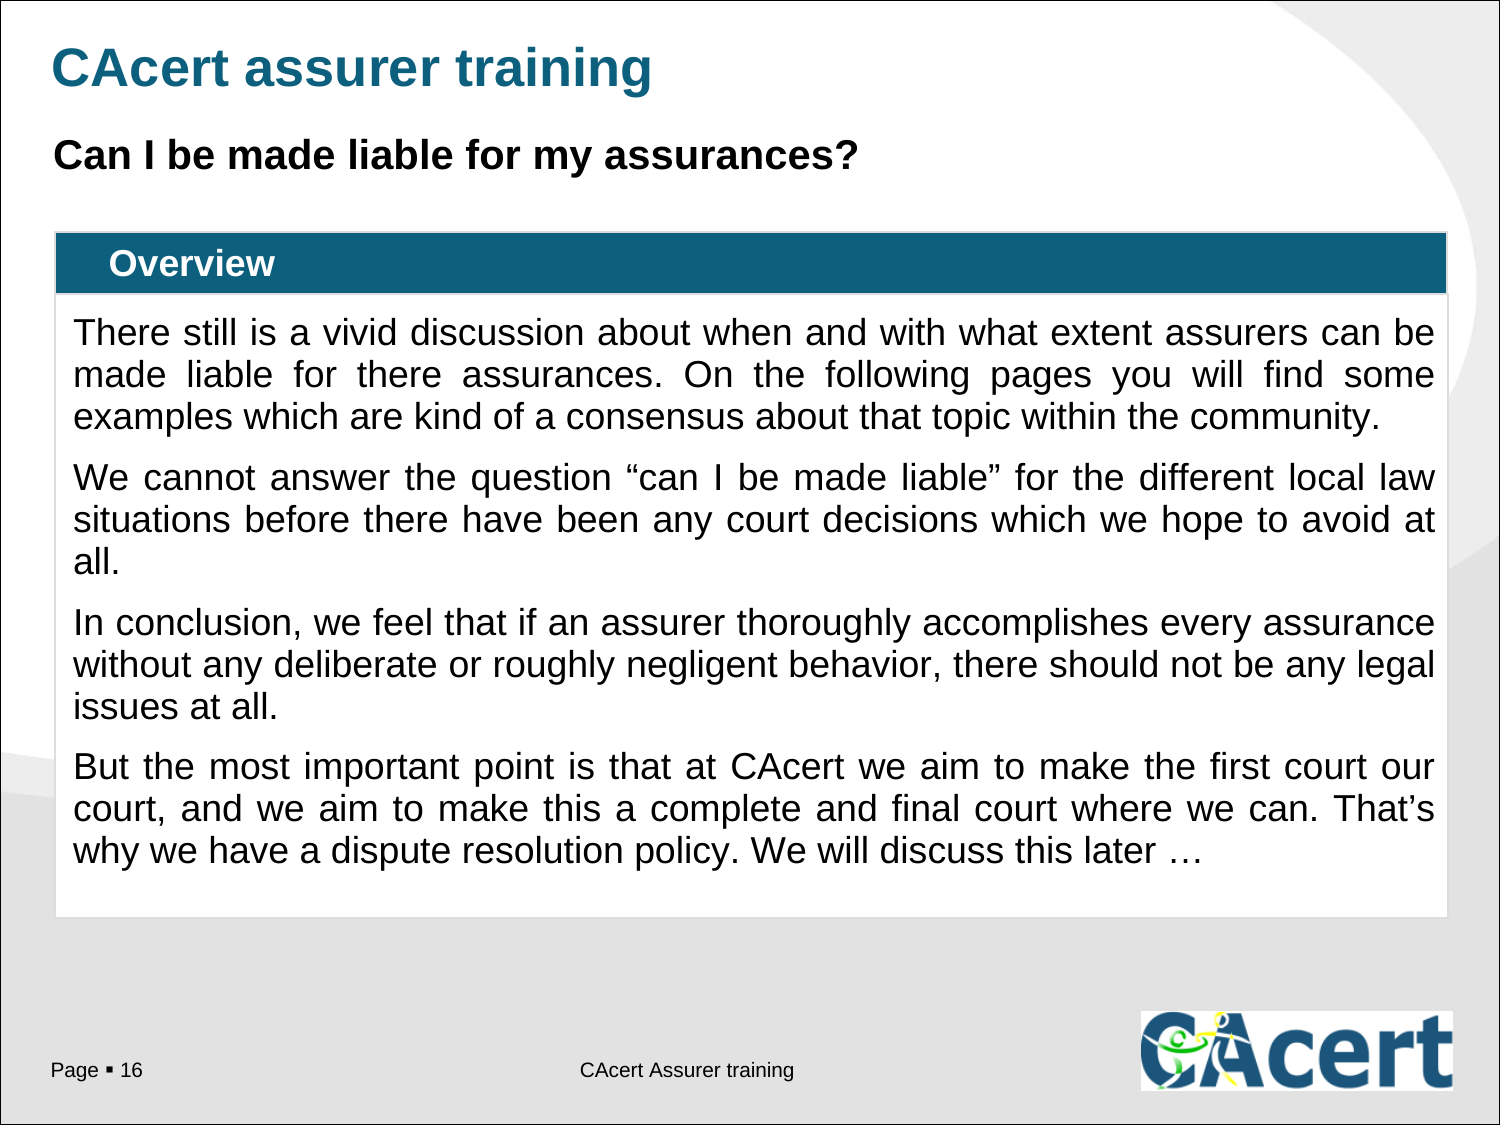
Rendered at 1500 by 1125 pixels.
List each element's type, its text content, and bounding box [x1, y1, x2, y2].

text_box There still is a vivid discussion about when and with what extent assurers can be made liable for there assurances. On the following pages you will find some examples which are kind of a consensus about that topic within the community. We cannot answer the question “can I be made liable” for the different local law situations before there have been any court decisions which we hope to avoid at all. In conclusion, we feel that if an assurer thoroughly accomplishes every assurance without any deliberate or roughly negligent behavior, there should not be any legal issues at all. But the most important point is that at CAcert we aim to make the first court our court, and we aim to make this a complete and final court where we can. That’s why we have a dispute resolution policy. We will discuss this later … [55, 294, 1448, 919]
text_box Can I be made liable for my assurances? [53, 125, 1448, 185]
title CAcert assurer training [51, 19, 1450, 118]
text_box Overview [55, 232, 1447, 294]
picture [1, 1, 1499, 1124]
